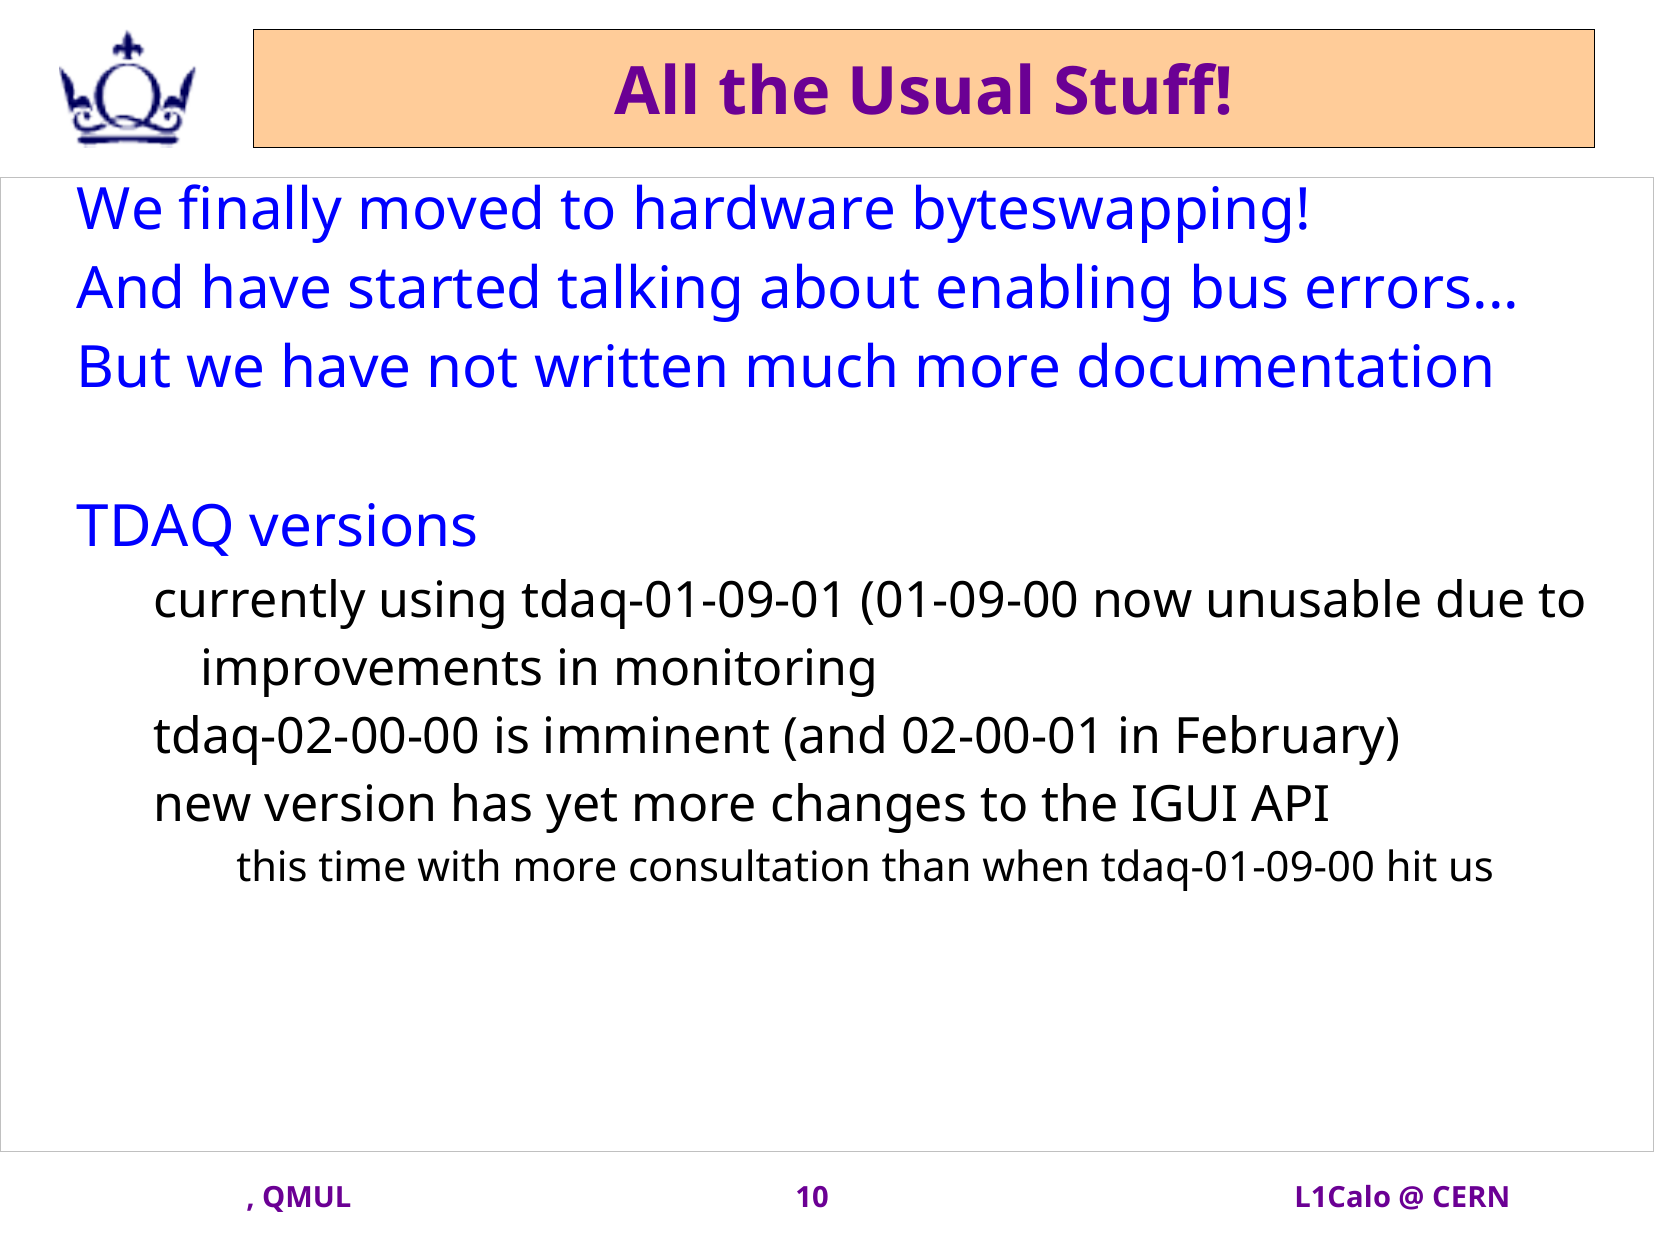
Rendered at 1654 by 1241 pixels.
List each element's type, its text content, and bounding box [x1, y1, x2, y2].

title All the Usual Stuff! [253, 29, 1595, 148]
list We finally moved to hardware byteswapping! And have started talking about enabling bus errors... But we have not written much more documentation TDAQ versions currently using tdaq-01-09-01 (01-09-00 now unusable due to improvements in monitoring tdaq-02-00-00 is imminent (and 02-00-01 in February) new version has yet more changes to the IGUI API this time with more consultation than when tdaq-01-09-00 hit us [59, 167, 1603, 1135]
picture [59, 29, 200, 148]
